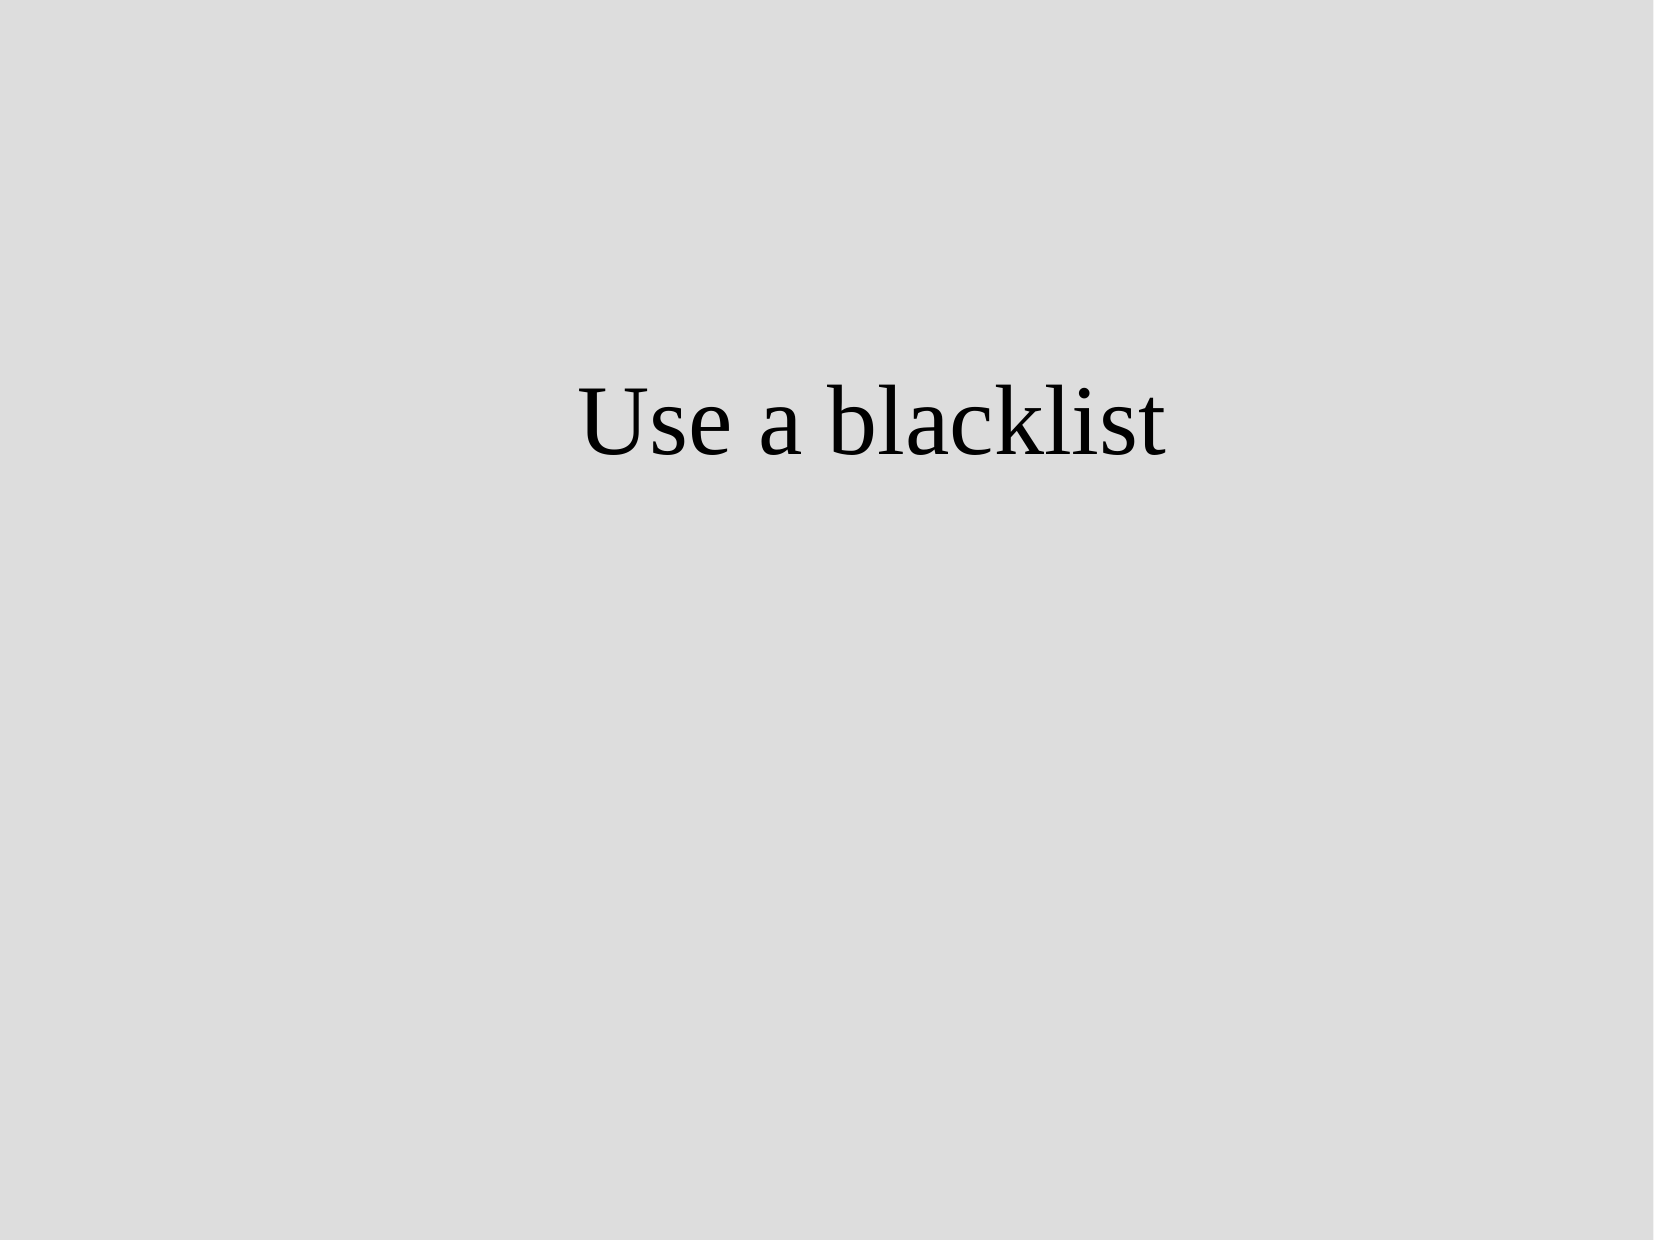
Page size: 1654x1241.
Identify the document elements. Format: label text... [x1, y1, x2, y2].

text_box Use a blacklist [271, 357, 1473, 484]
subtitle [82, 49, 1571, 1010]
